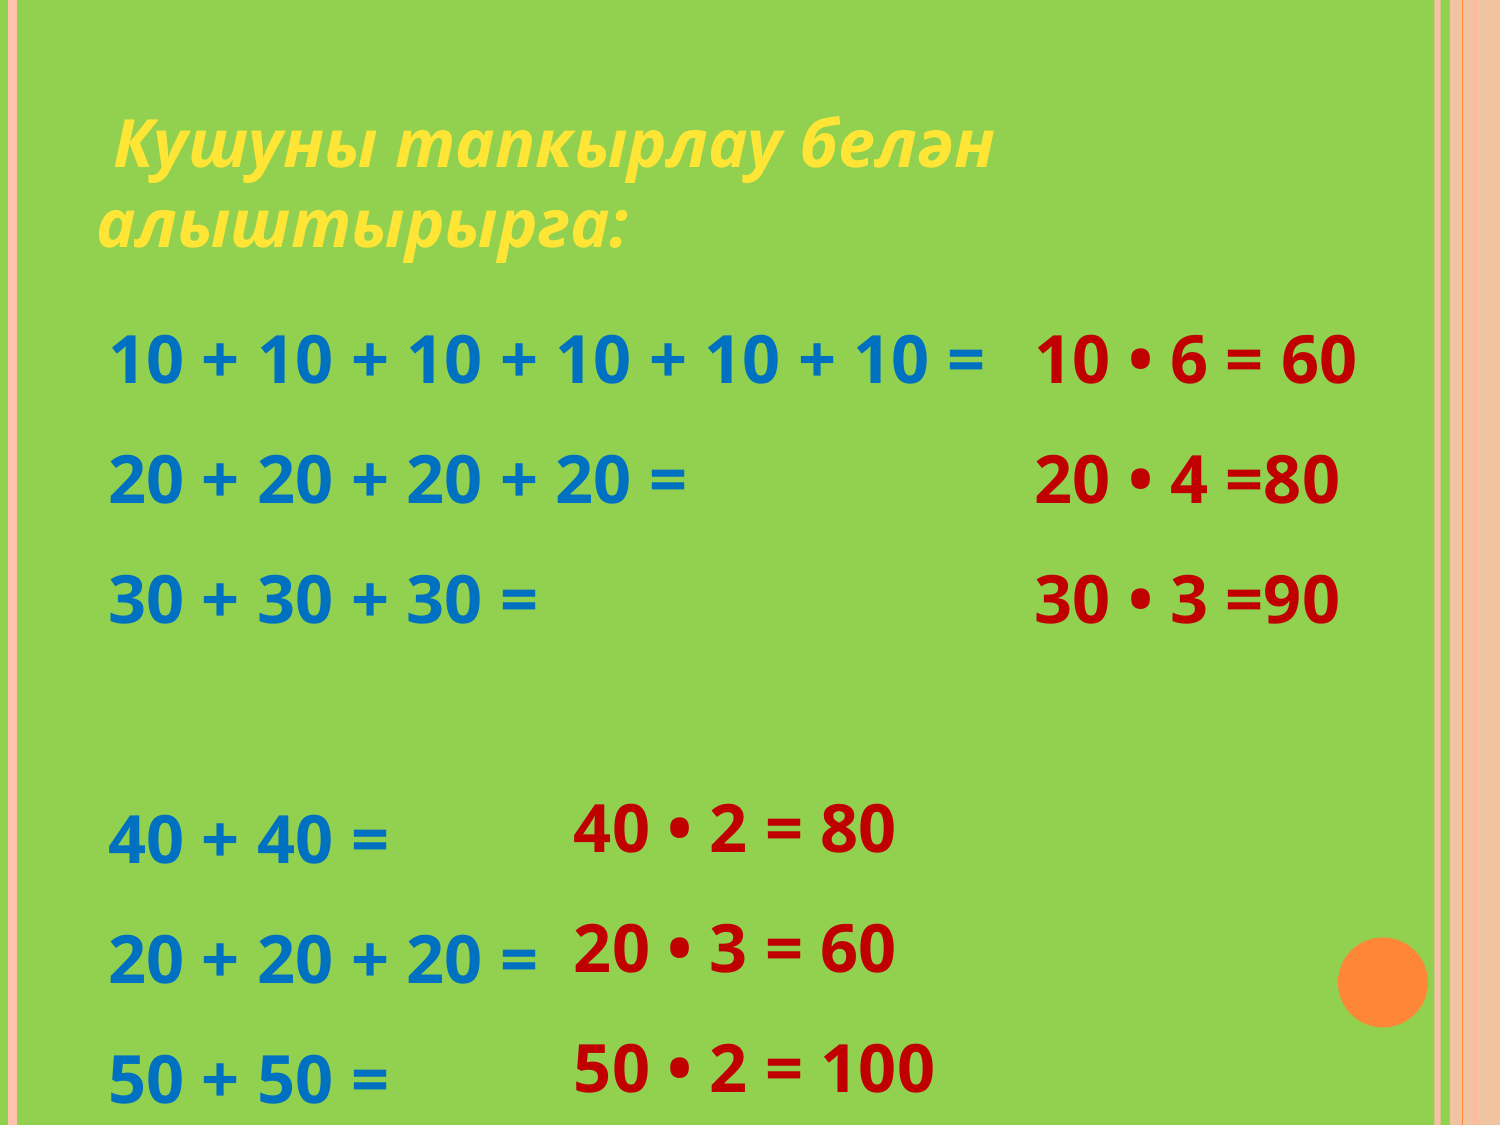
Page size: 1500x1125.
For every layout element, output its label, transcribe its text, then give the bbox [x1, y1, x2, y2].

text_box 40 • 2 = 80 20 • 3 = 60 50 • 2 = 100 [559, 738, 1063, 1113]
text_box 10 • 6 = 60 20 • 4 =80 30 • 3 =90 [1019, 269, 1418, 645]
text_box Кушуны тапкырлау белән алыштырырга: [81, 93, 1388, 269]
text_box 10 + 10 + 10 + 10 + 10 + 10 = 20 + 20 + 20 + 20 = 30 + 30 + 30 = 40 + 40 = 20 + 20 + 20 = 50 + 50 = [93, 269, 1067, 1124]
